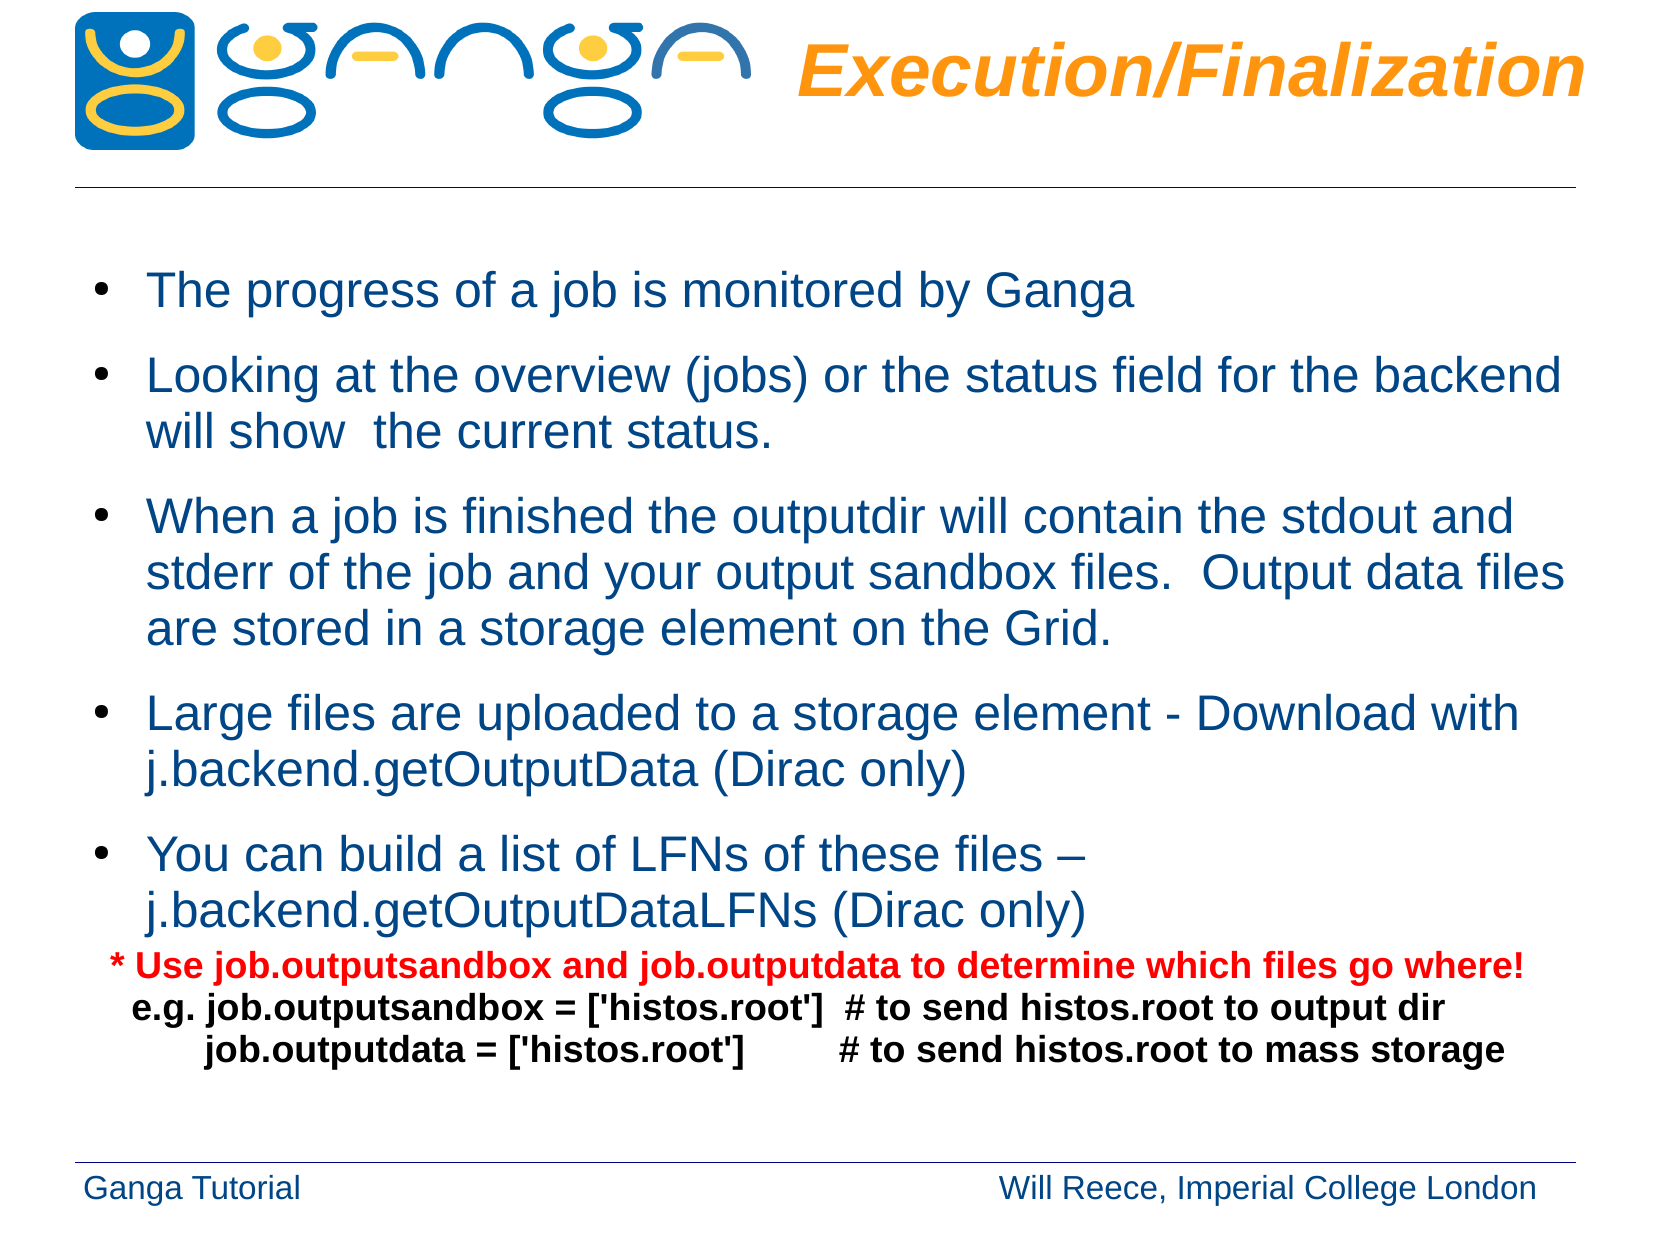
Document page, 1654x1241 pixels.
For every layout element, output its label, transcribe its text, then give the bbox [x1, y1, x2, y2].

text_box Will Reece, Imperial College London [984, 1182, 1553, 1215]
title Execution/Finalization [787, 28, 1599, 113]
picture [75, 12, 751, 151]
text_box * Use job.outputsandbox and job.outputdata to determine which files go where! e.g. job.outputsandbox = ['histos.root'] # to send histos.root to output dir job.outputdata = ['histos.root'] # to send histos.root to mass storage [95, 937, 1540, 1079]
list The progress of a job is monitored by Ganga Looking at the overview (jobs) or the status field for the backend will show the current status. When a job is finished the outputdir will contain the stdout and stderr of the job and your output sandbox files. Output data files are stored in a storage element on the Grid. Large files are uploaded to a storage element - Download with j.backend.getOutputData (Dirac only) You can build a list of LFNs of these files – j.backend.getOutputDataLFNs (Dirac only) [75, 262, 1612, 1182]
text_box Ganga Tutorial [68, 1162, 317, 1215]
